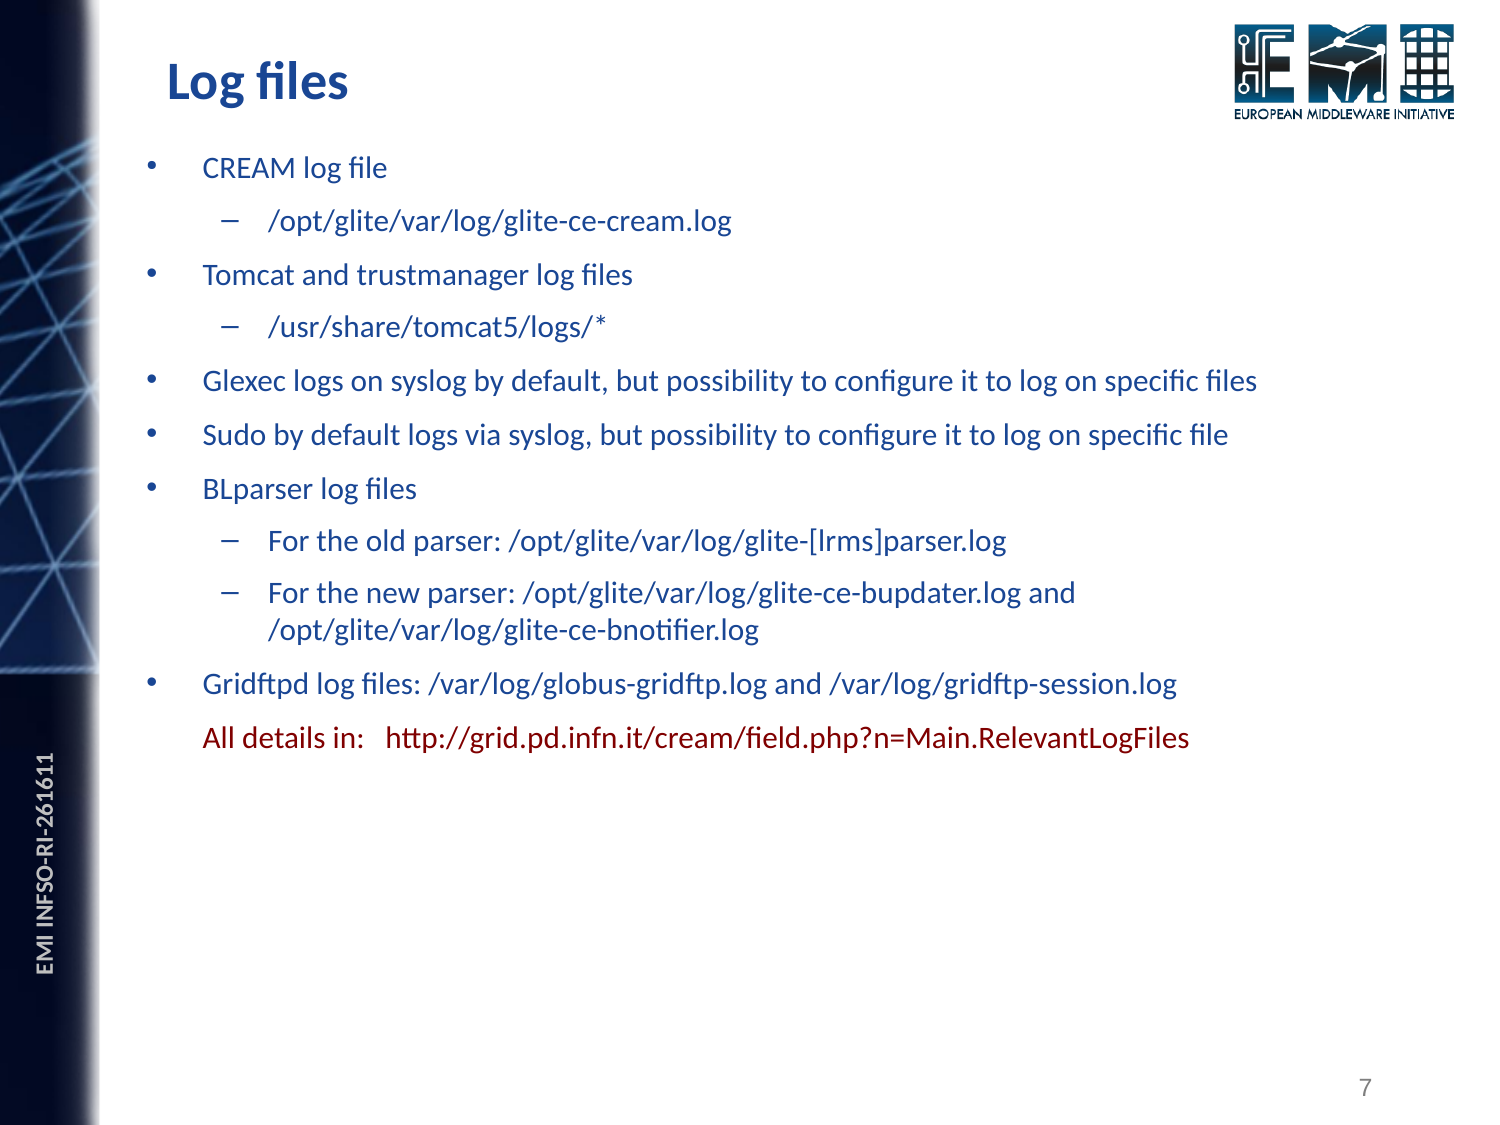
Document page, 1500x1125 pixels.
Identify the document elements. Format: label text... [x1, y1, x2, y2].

list CREAM log file /opt/glite/var/log/glite-ce-cream.log Tomcat and trustmanager log files /usr/share/tomcat5/logs/* Glexec logs on syslog by default, but possibility to configure it to log on specific files Sudo by default logs via syslog, but possibility to configure it to log on specific file BLparser log files For the old parser: /opt/glite/var/log/glite-[lrms]parser.log For the new parser: /opt/glite/var/log/glite-ce-bupdater.log and /opt/glite/var/log/glite-ce-bnotifier.log Gridftpd log files: /var/log/globus-gridftp.log and /var/log/gridftp-session.log All details in: http://grid.pd.infn.it/cream/field.php?n=Main.RelevantLogFiles [131, 140, 1359, 1010]
picture [0, 0, 111, 1125]
text_box Log files [153, 37, 1388, 118]
picture [1185, 8, 1500, 140]
text_box <number> [1343, 1063, 1426, 1123]
